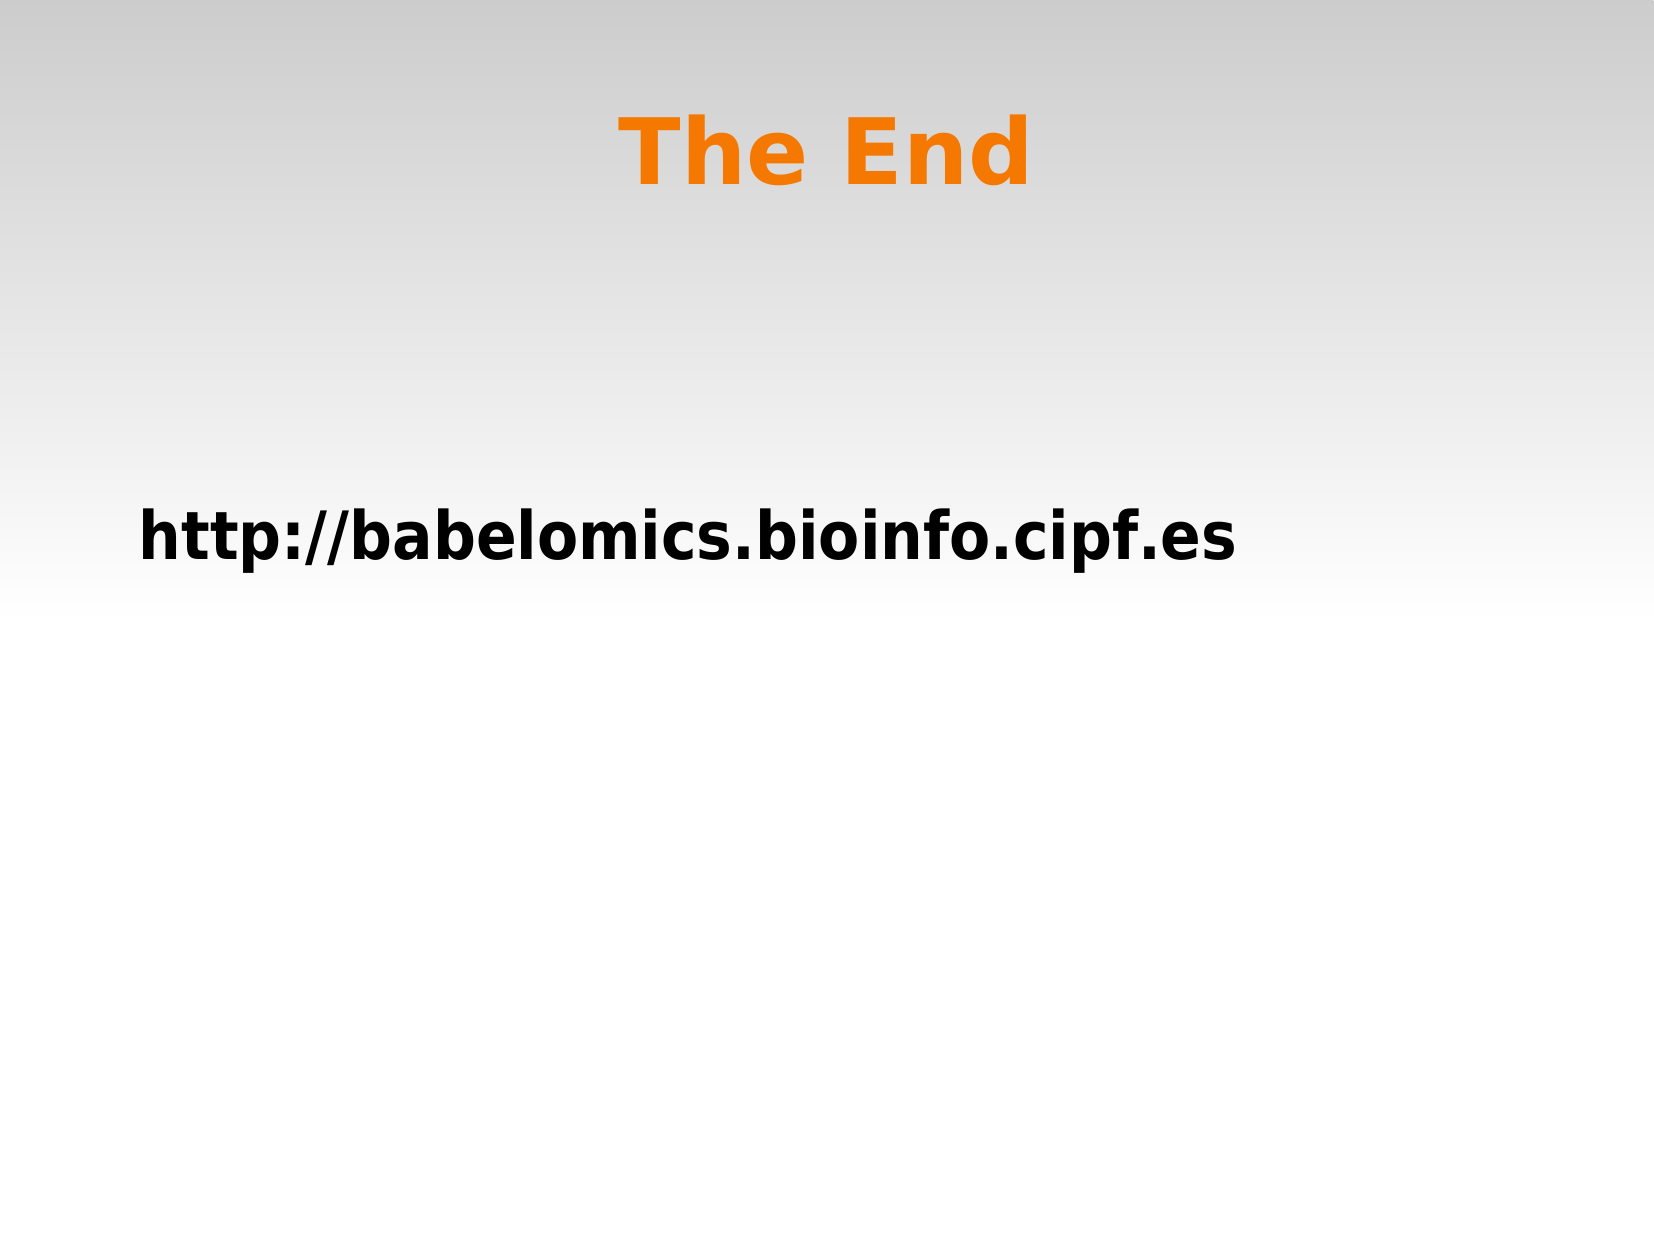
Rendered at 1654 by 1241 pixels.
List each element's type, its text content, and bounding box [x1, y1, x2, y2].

title The End [82, 49, 1571, 257]
text_box http://babelomics.bioinfo.cipf.es [124, 490, 1483, 583]
